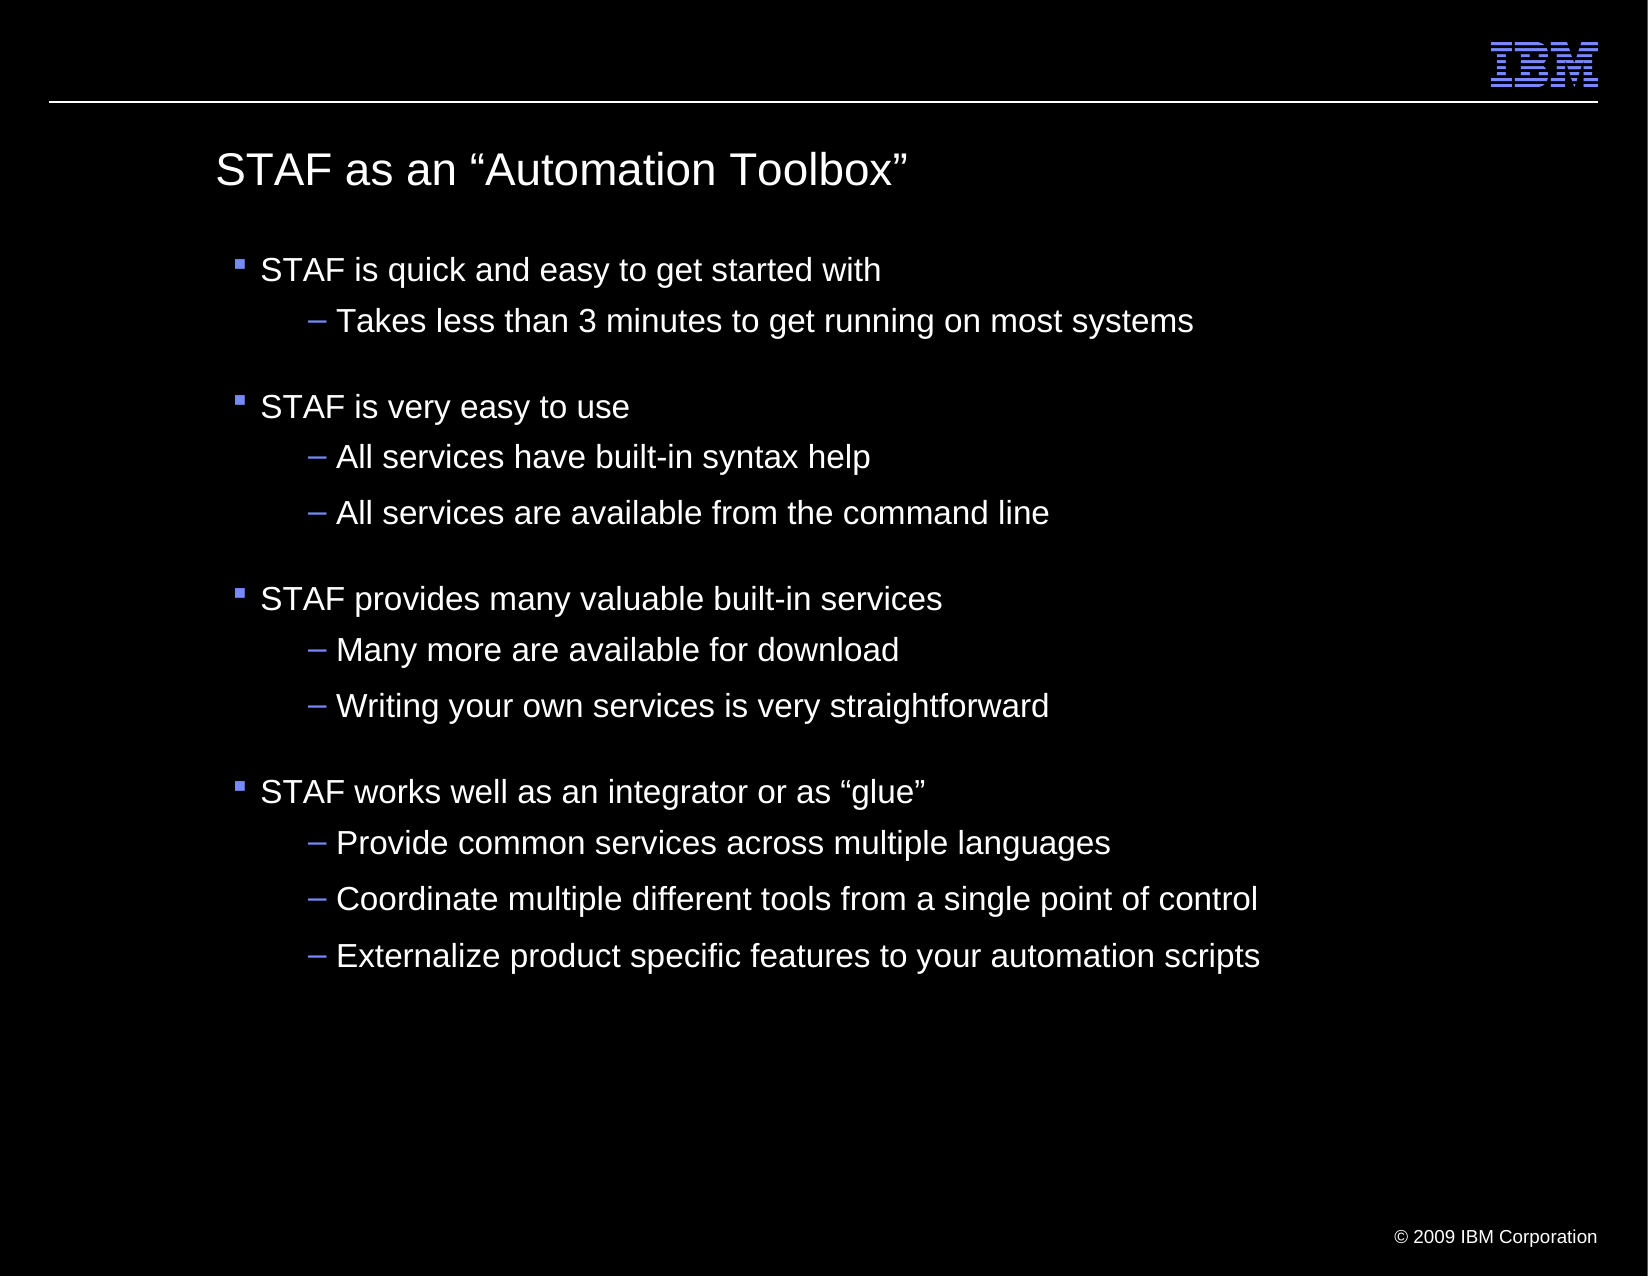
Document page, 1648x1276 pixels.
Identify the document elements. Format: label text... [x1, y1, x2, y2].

title STAF as an “Automation Toolbox” [198, 137, 1648, 231]
text_box STAF is quick and easy to get started with Takes less than 3 minutes to get running on most systems STAF is very easy to use All services have built-in syntax help All services are available from the command line STAF provides many valuable built-in services Many more are available for download Writing your own services is very straightforward STAF works well as an integrator or as “glue” Provide common services across multiple languages Coordinate multiple different tools from a single point of control Externalize product specific features to your automation scripts [232, 248, 1582, 1252]
picture [1491, 42, 1598, 87]
